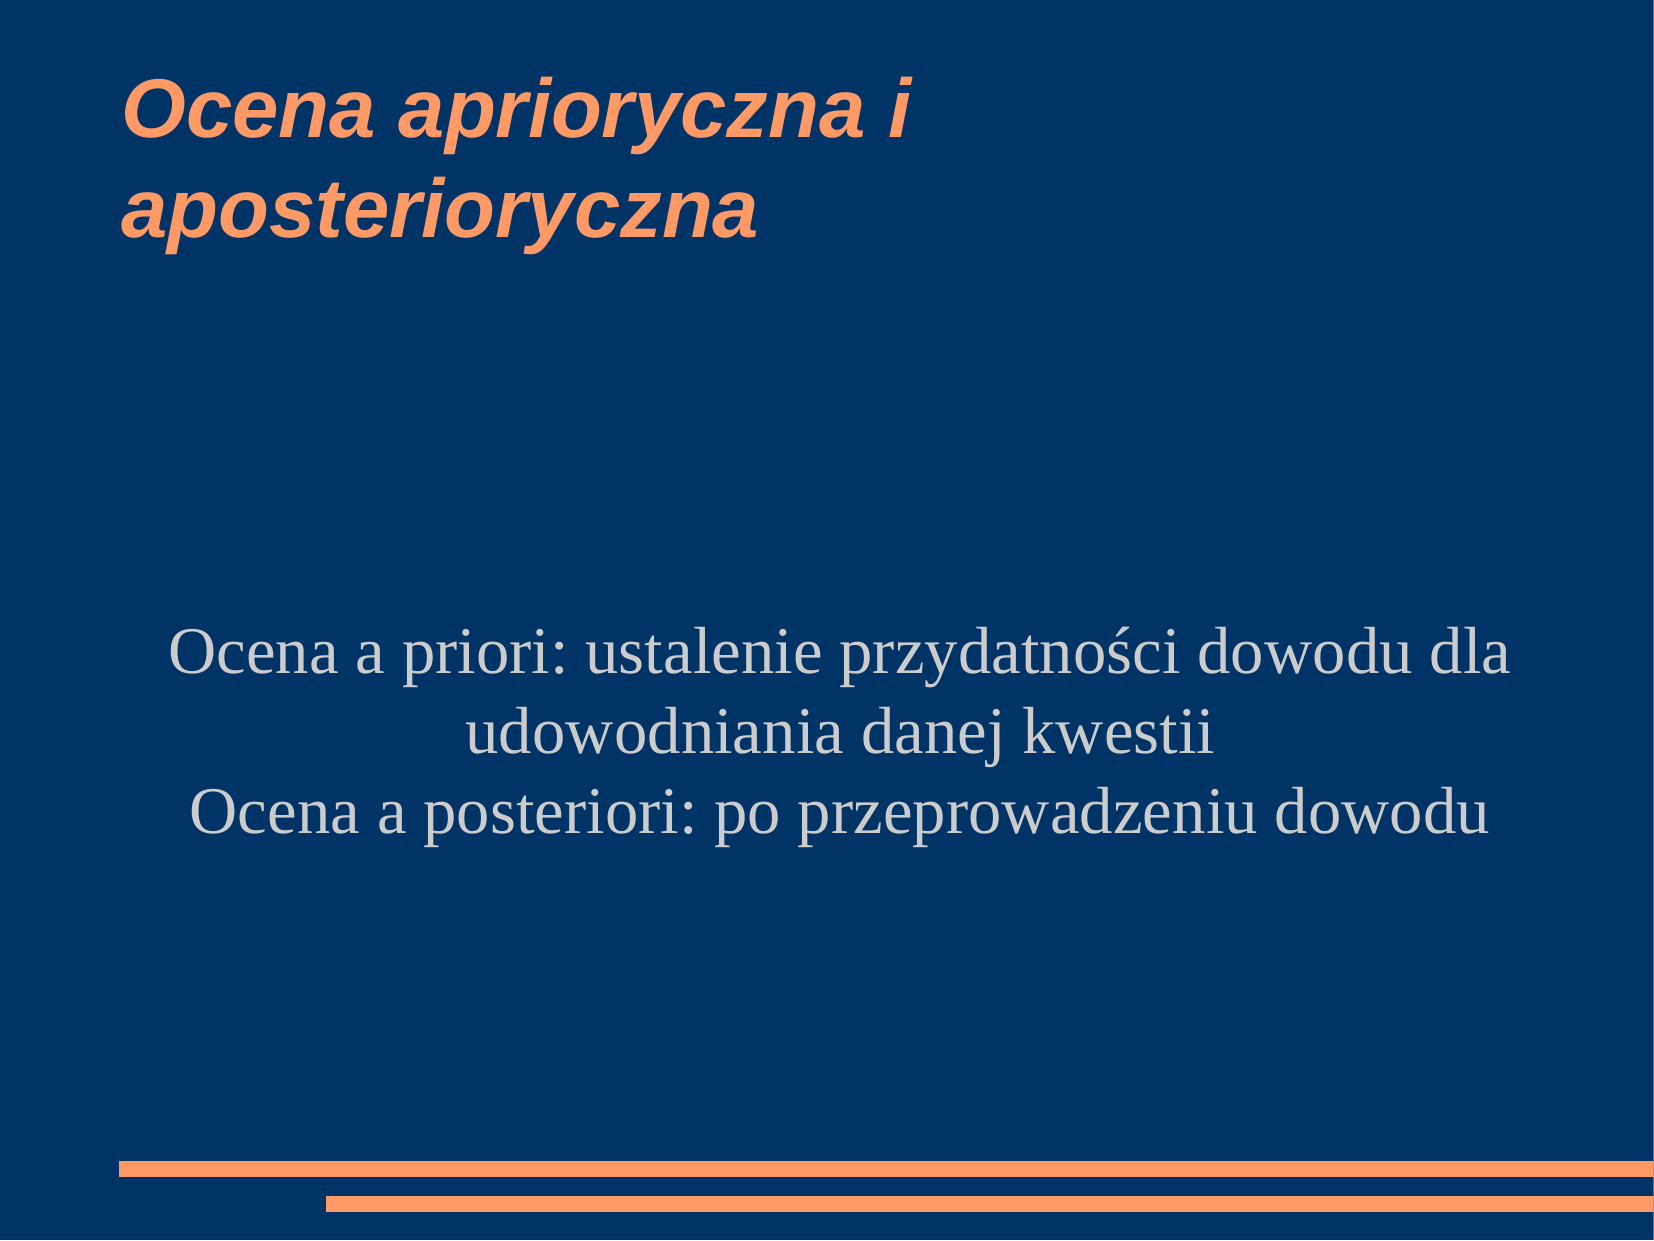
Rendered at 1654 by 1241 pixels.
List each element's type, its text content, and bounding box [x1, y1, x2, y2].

title Ocena aprioryczna i aposterioryczna [121, 53, 1534, 247]
subtitle Ocena a priori: ustalenie przydatności dowodu dla udowodniania danej kwestii Ocena a posteriori: po przeprowadzeniu dowodu [121, 329, 1561, 1125]
